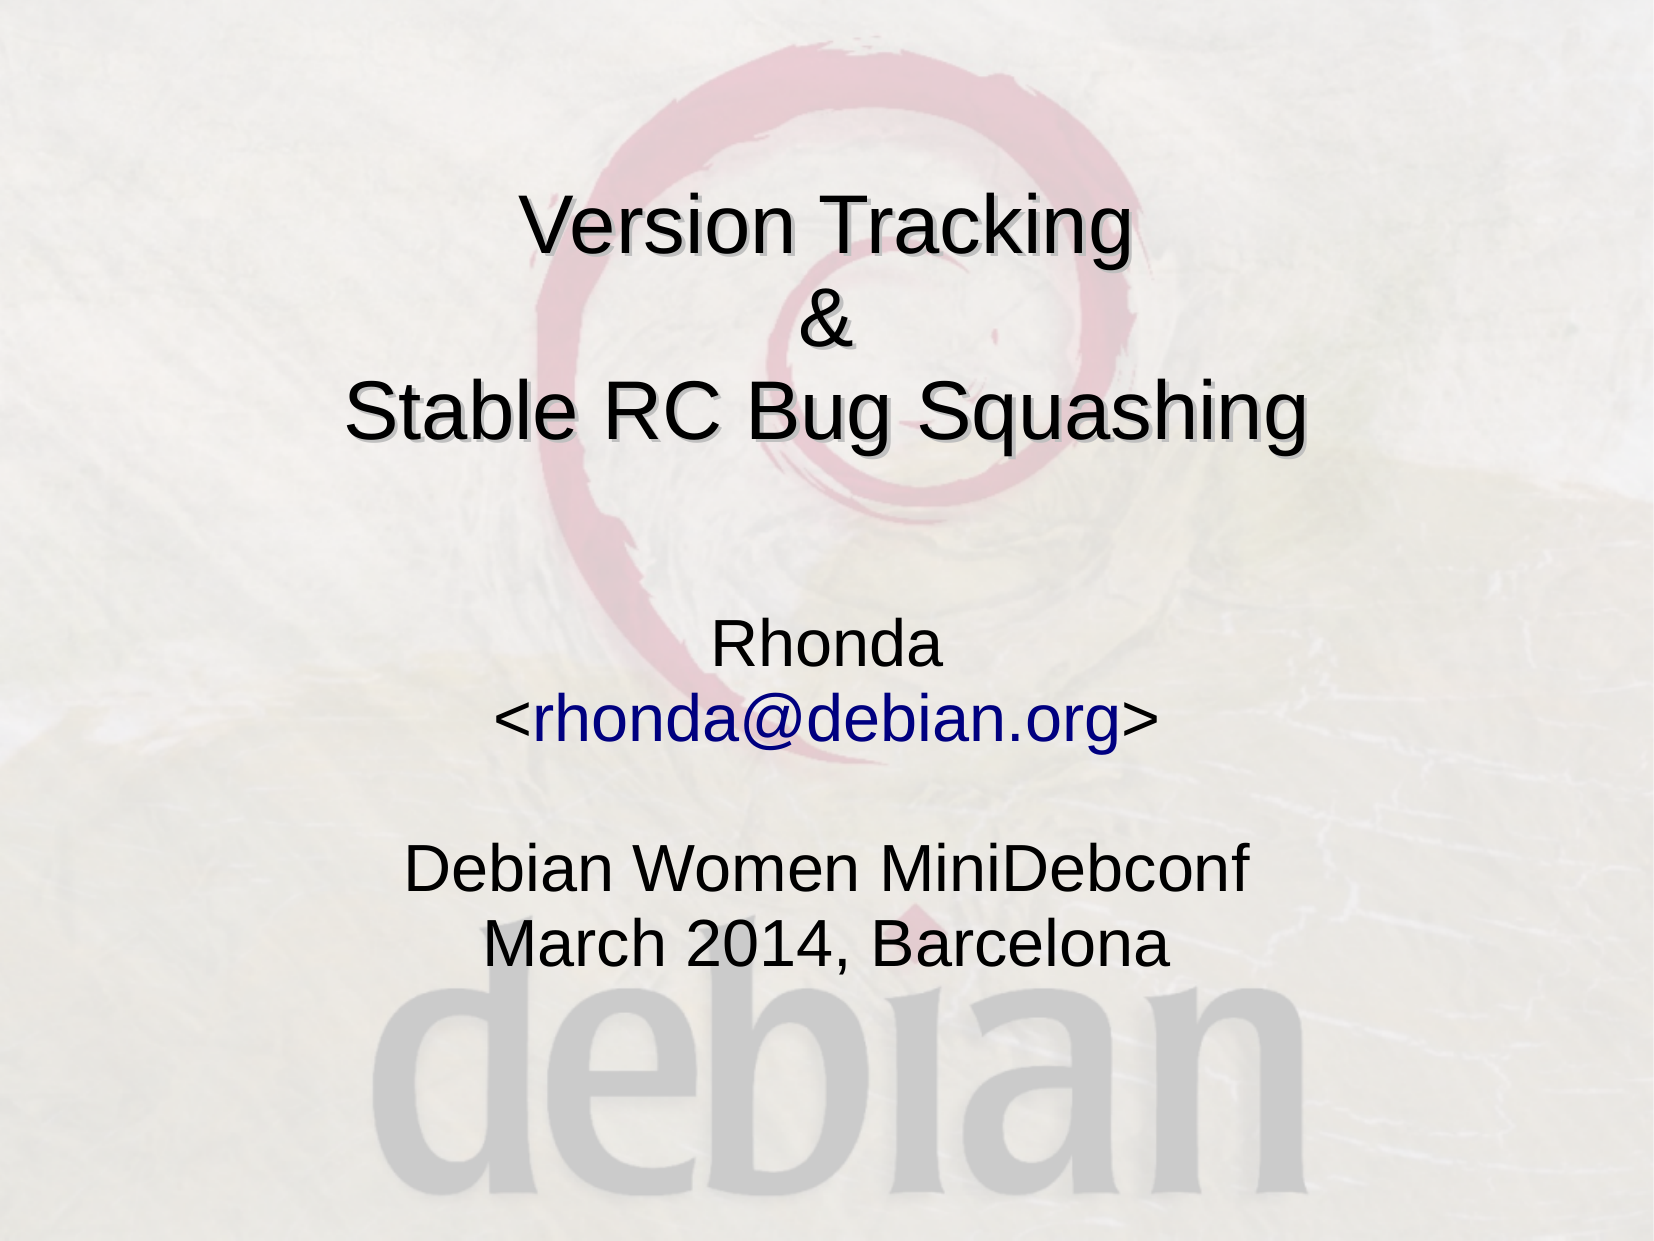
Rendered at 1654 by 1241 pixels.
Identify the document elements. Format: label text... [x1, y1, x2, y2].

subtitle Version Tracking & Stable RC Bug Squashing Rhonda <rhonda@debian.org> Debian Women MiniDebconf March 2014, Barcelona [82, 49, 1571, 1109]
picture [0, 0, 1654, 1241]
